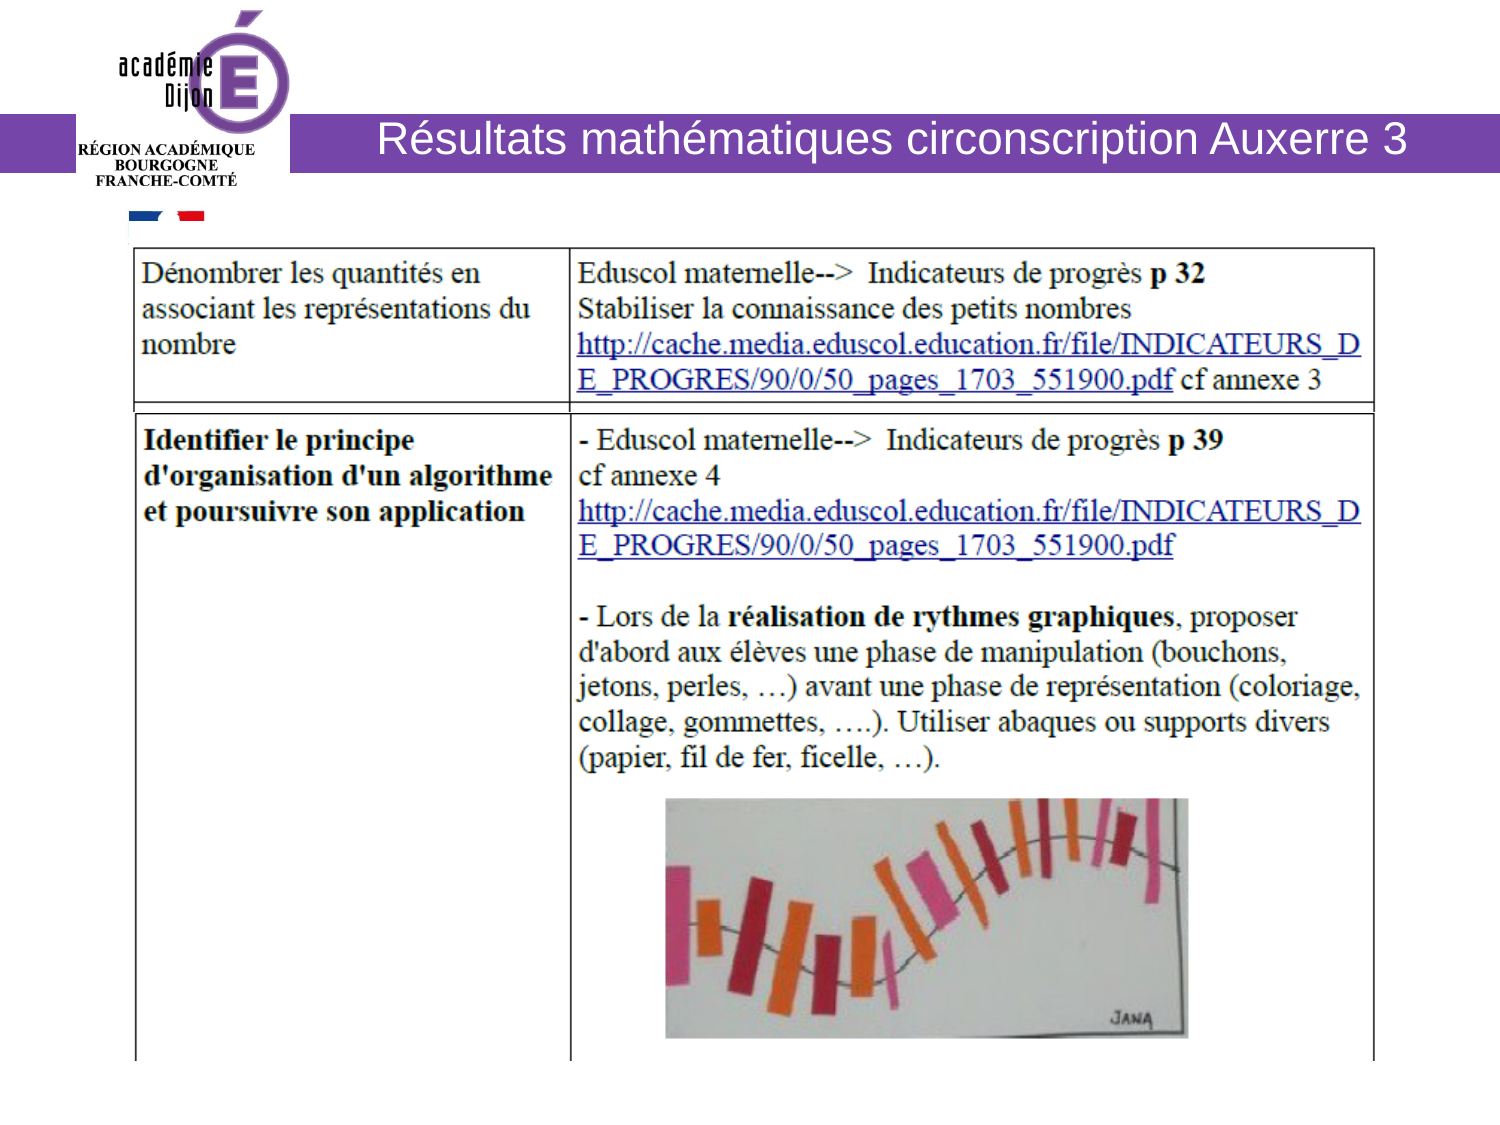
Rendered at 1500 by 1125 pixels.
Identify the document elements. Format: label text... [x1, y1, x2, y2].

picture [76, 8, 1396, 412]
title Résultats mathématiques circonscription Auxerre 3 [360, 45, 1426, 233]
picture [104, 413, 1430, 1061]
